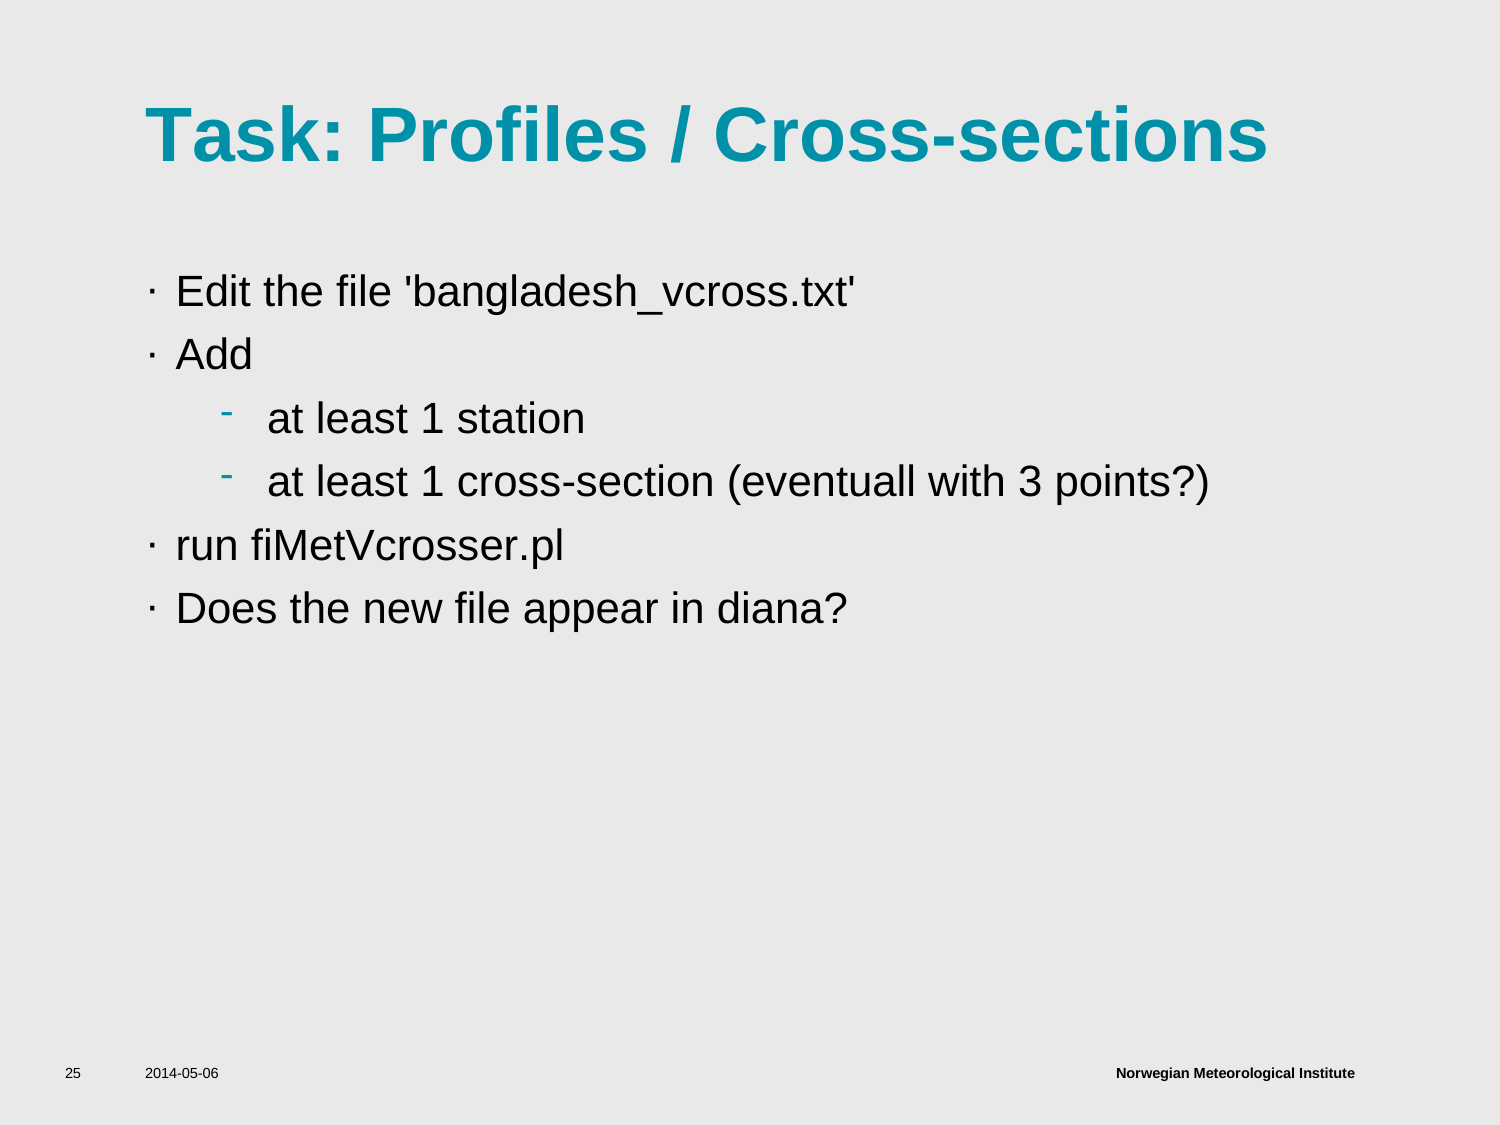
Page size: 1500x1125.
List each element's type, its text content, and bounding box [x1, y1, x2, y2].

title Task: Profiles / Cross-sections [145, 83, 1355, 178]
list Edit the file 'bangladesh_vcross.txt' Add at least 1 station at least 1 cross-section (eventuall with 3 points?) run fiMetVcrosser.pl Does the new file appear in diana? [145, 262, 1355, 915]
